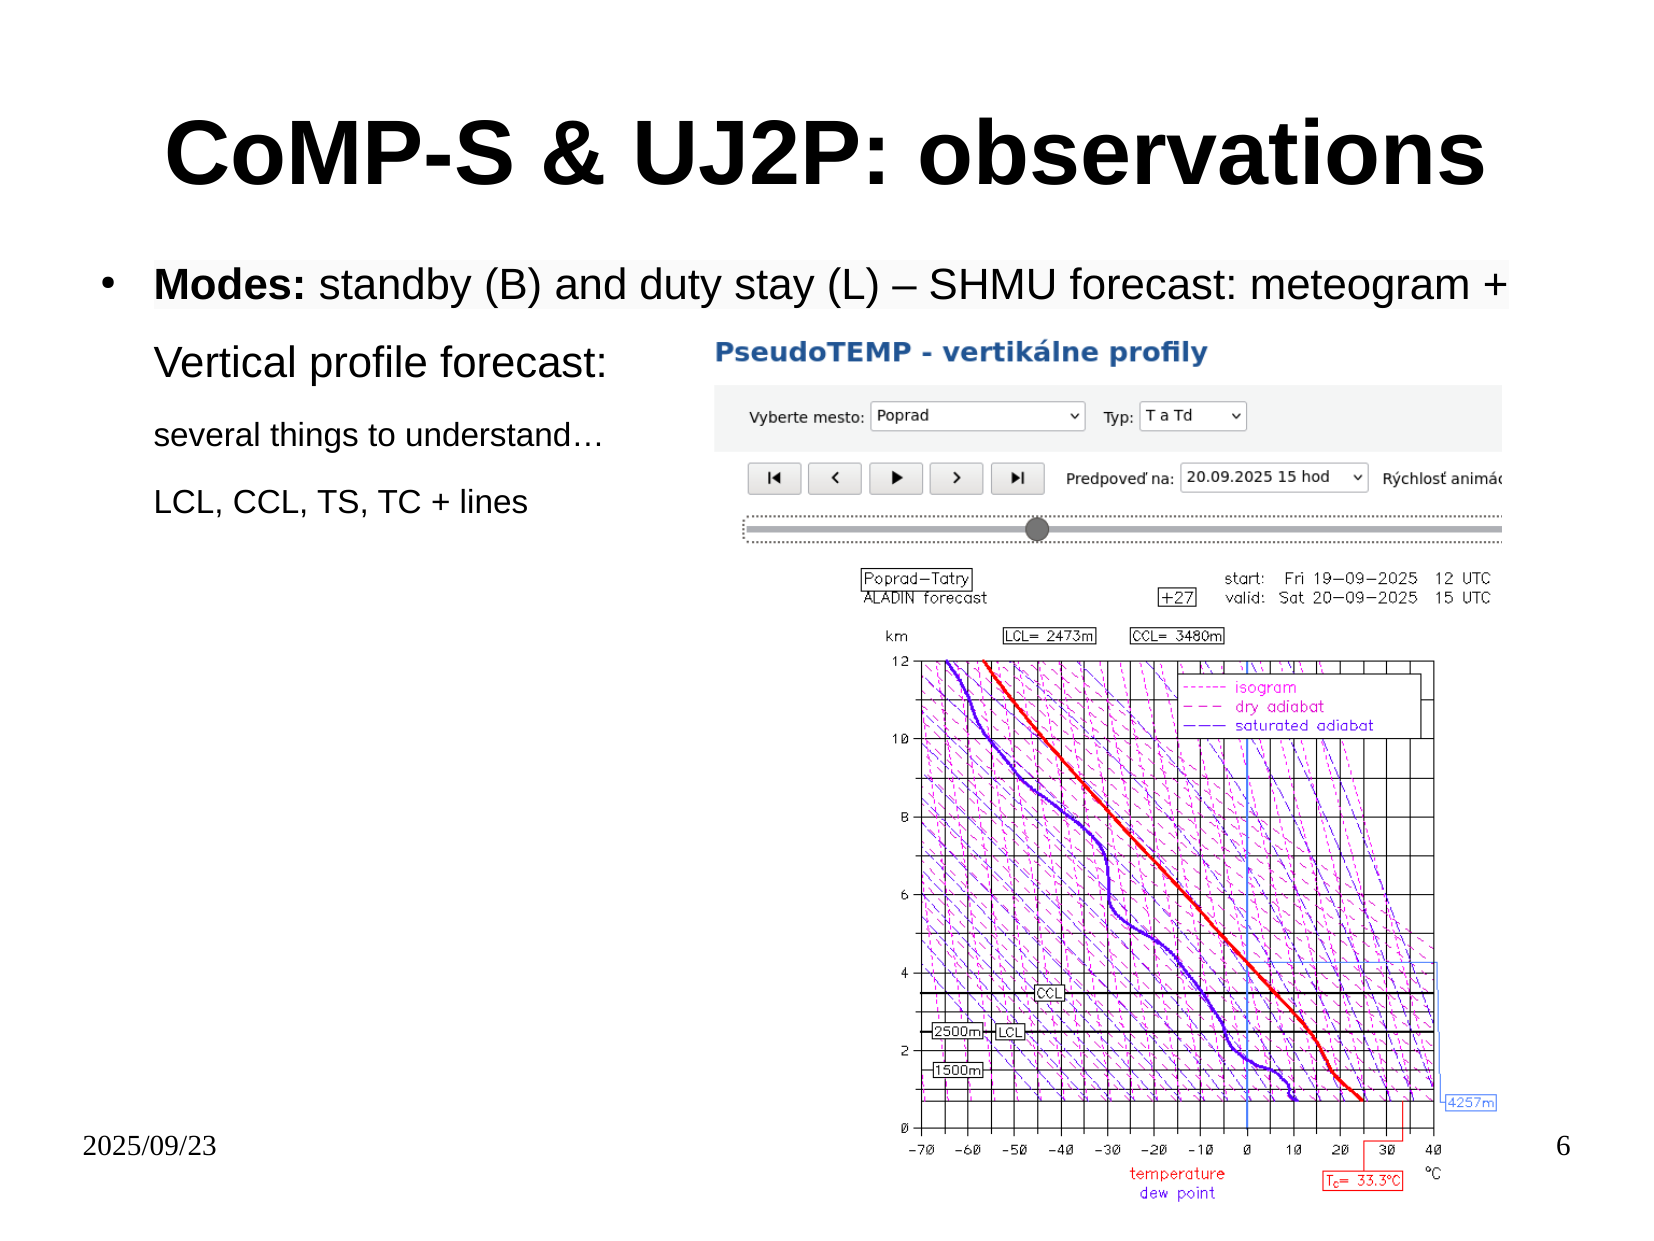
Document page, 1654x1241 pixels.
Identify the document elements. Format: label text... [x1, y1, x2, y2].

list Modes: standby (B) and duty stay (L) – SHMU forecast: meteogram + Vertical profile forecast: several things to understand… LCL, CCL, TS, TC + lines [82, 183, 1546, 1126]
title CoMP-S & UJ2P: observations [82, 49, 1571, 257]
picture [709, 327, 1502, 1204]
list [0, 645, 556, 1241]
